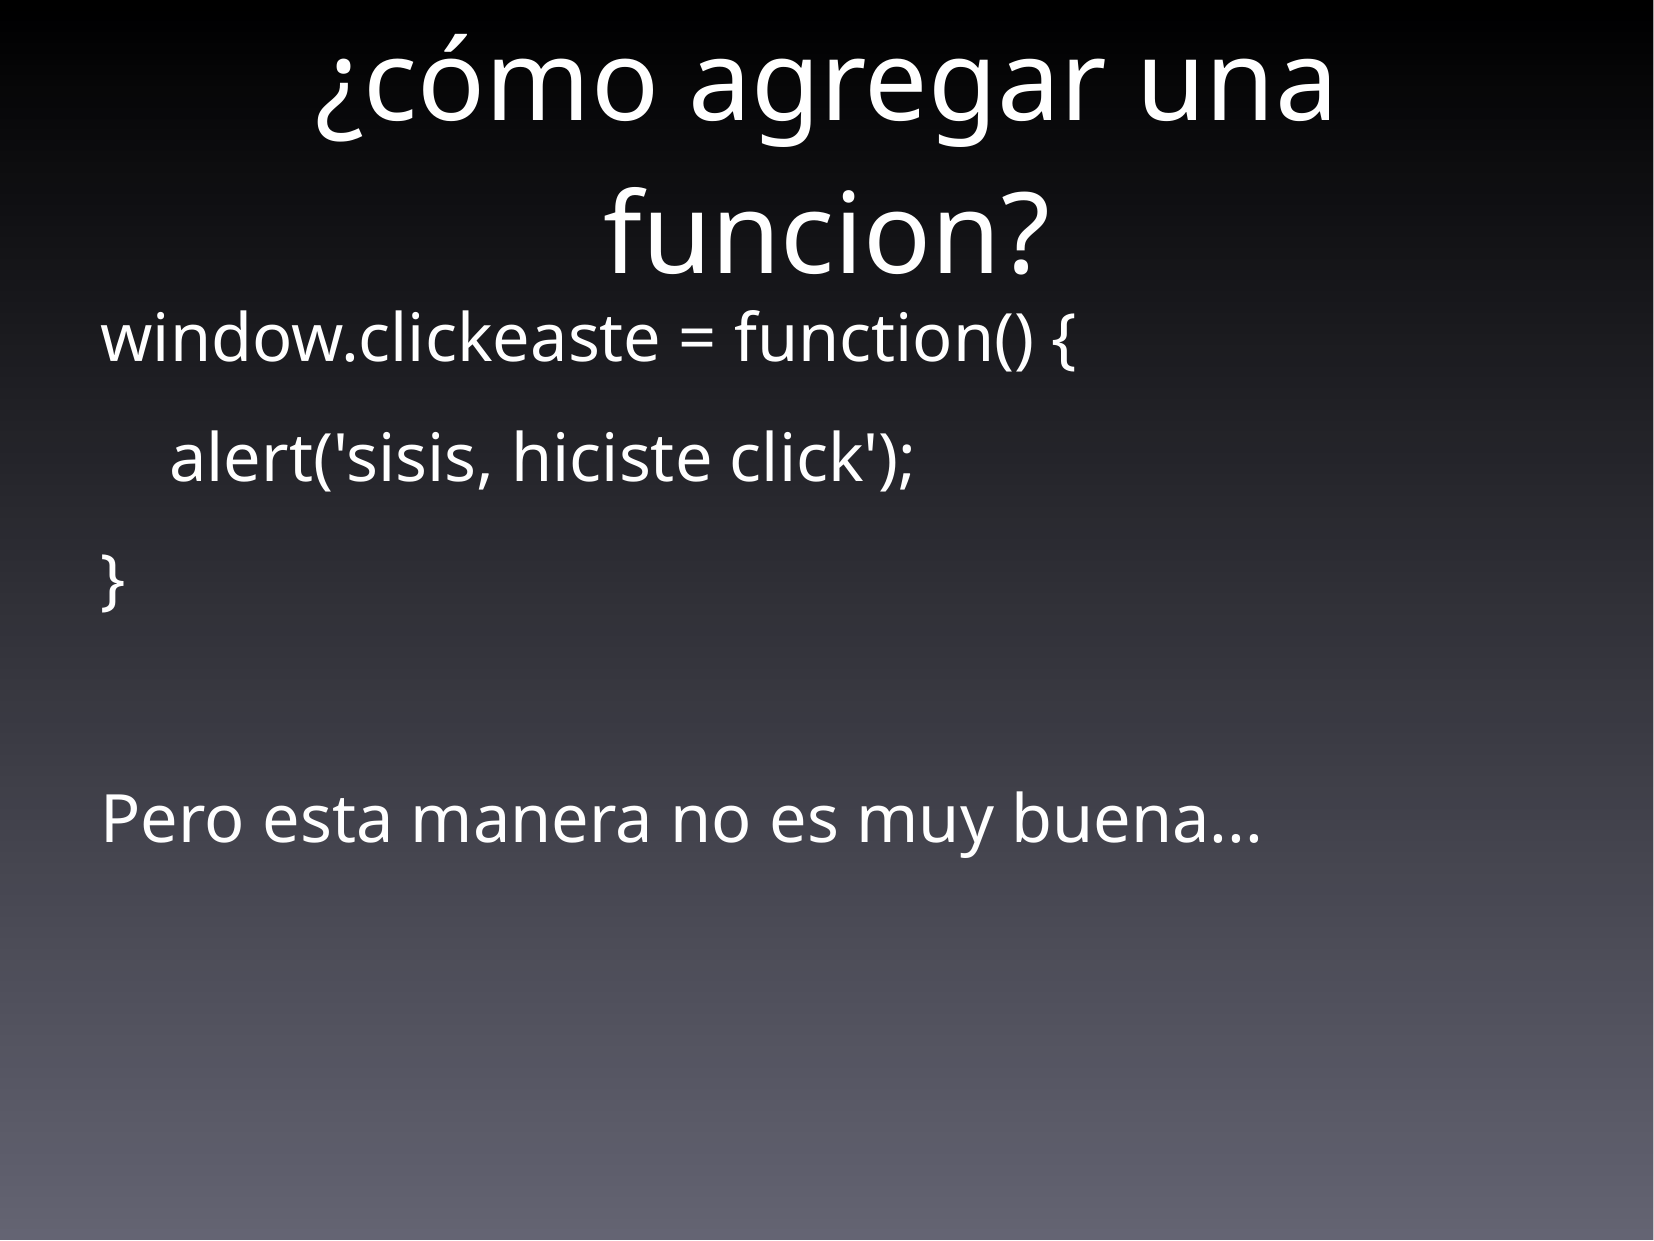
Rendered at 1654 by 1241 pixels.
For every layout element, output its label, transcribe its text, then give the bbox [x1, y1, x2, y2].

list window.clickeaste = function() { alert('sisis, hiciste click'); } Pero esta manera no es muy buena... [82, 290, 1571, 1094]
title ¿cómo agregar una funcion? [82, 21, 1571, 285]
